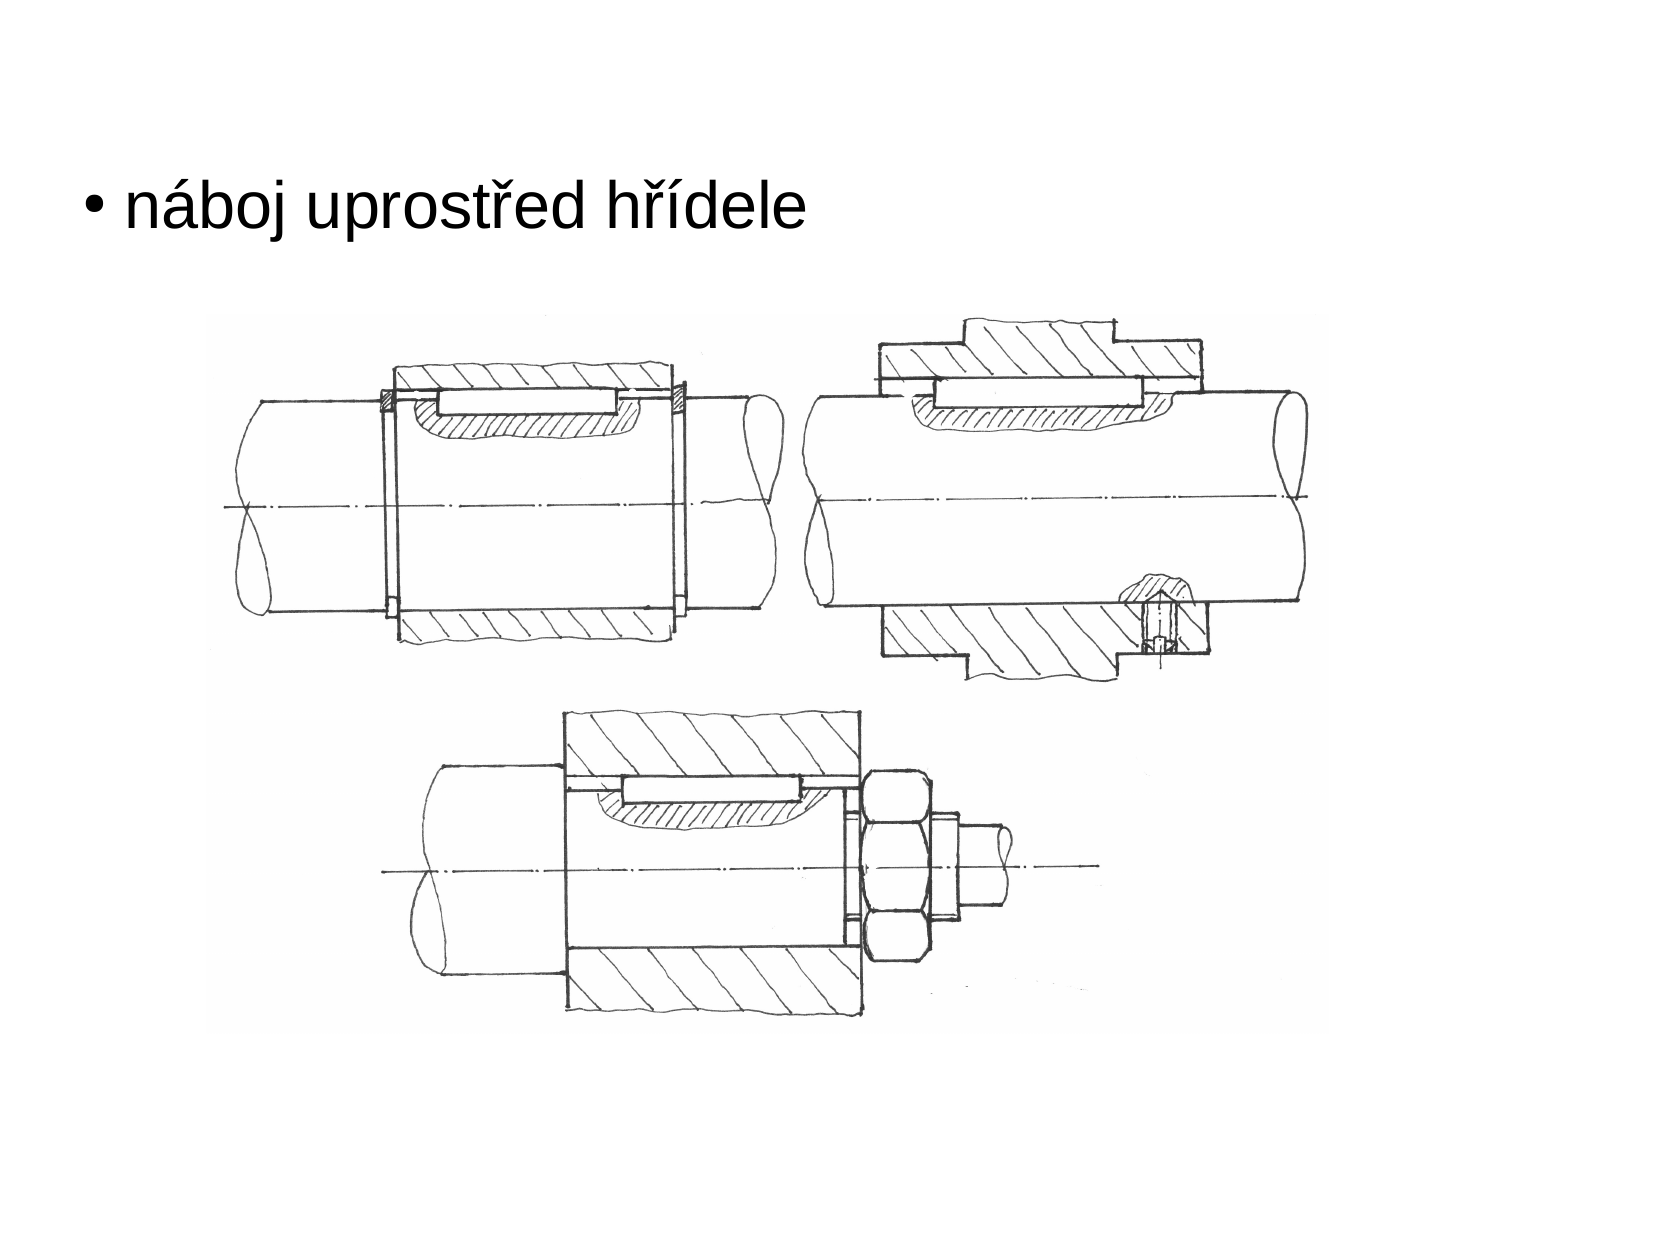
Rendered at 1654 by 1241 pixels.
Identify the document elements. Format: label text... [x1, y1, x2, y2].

subtitle náboj uprostřed hřídele [82, 49, 1571, 1109]
picture [206, 314, 1329, 1034]
